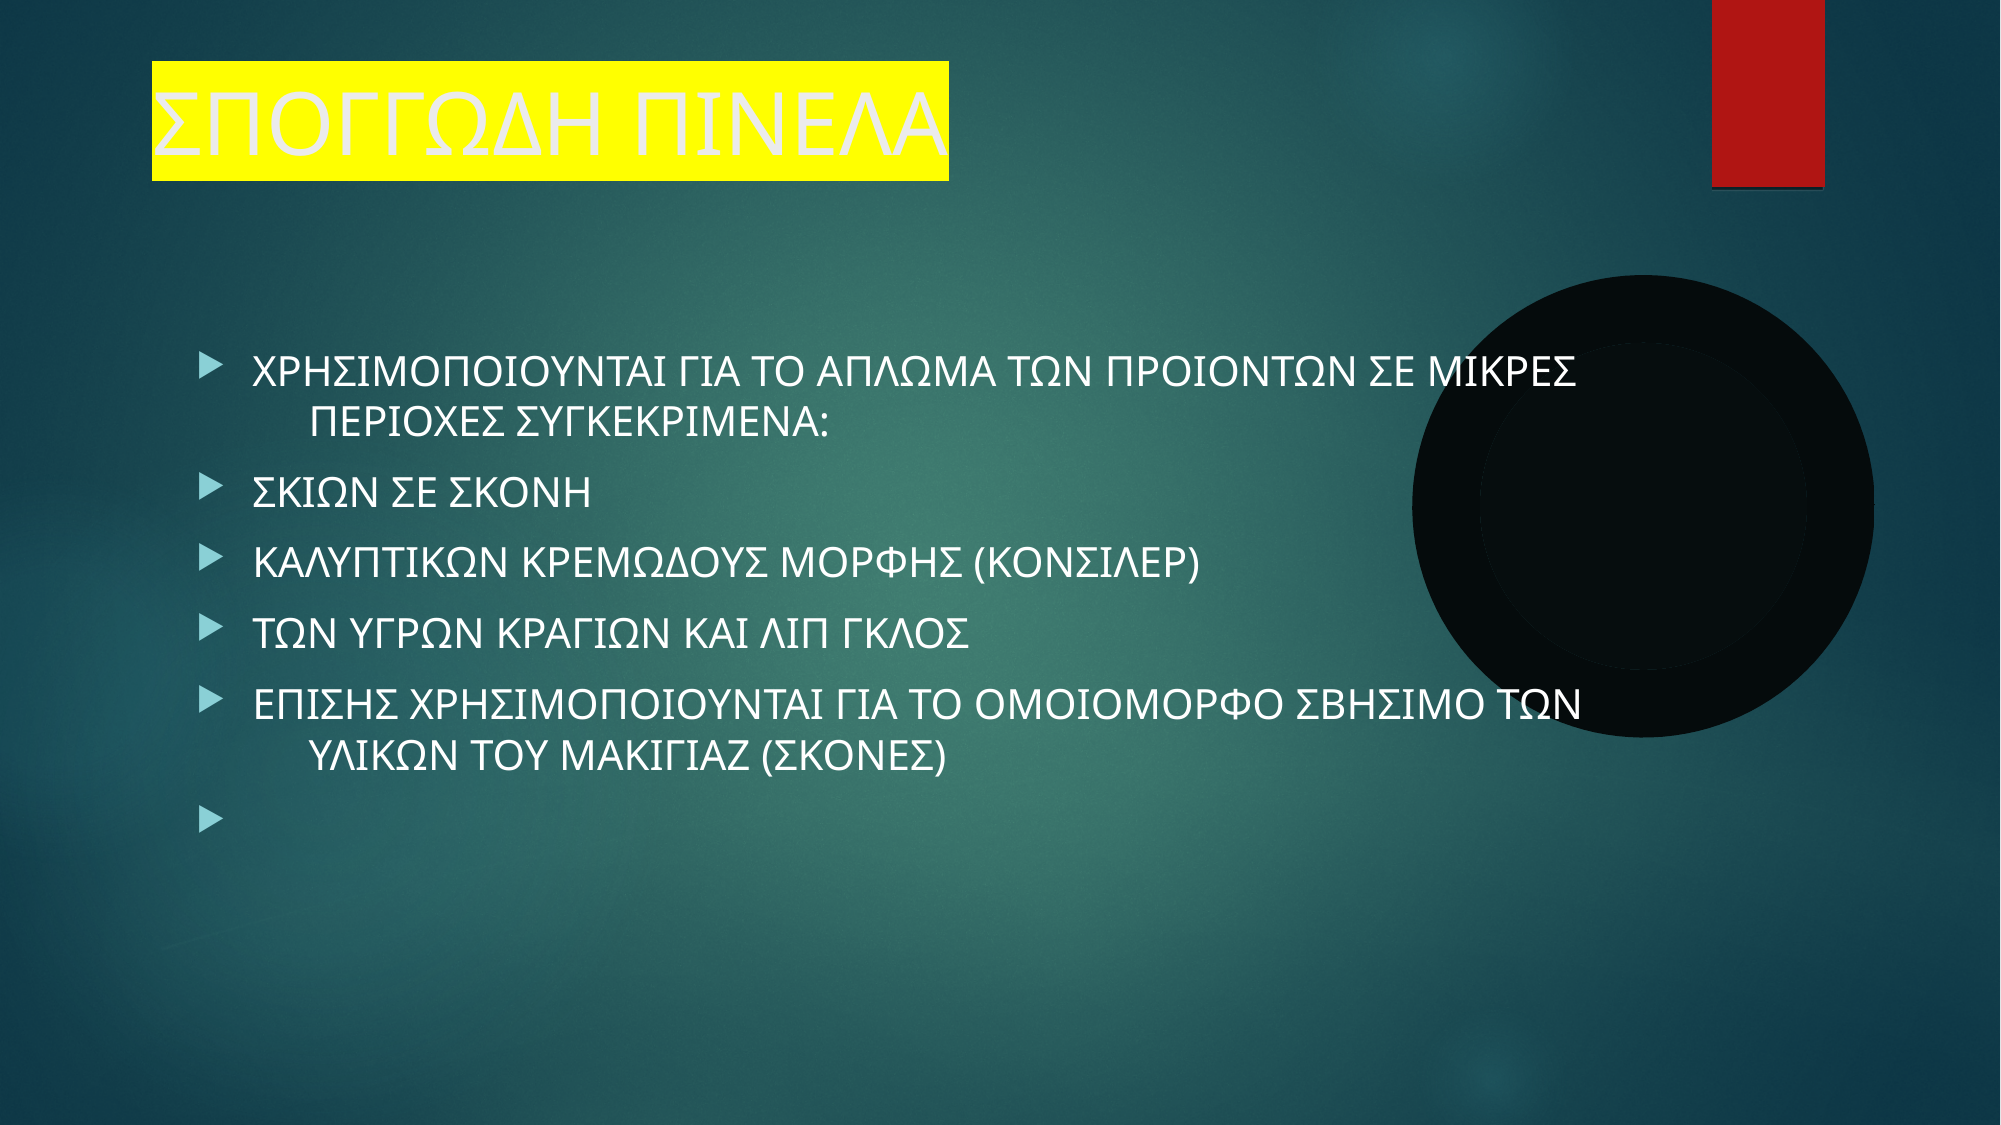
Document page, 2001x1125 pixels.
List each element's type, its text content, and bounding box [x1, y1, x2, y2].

list ΧΡΗΣΙΜΟΠΟΙΟΥΝΤΑΙ ΓΙΑ ΤΟ ΑΠΛΩΜΑ ΤΩΝ ΠΡΟΙΟΝΤΩΝ ΣΕ ΜΙΚΡΕΣ ΠΕΡΙΟΧΕΣ ΣΥΓΚΕΚΡΙΜΕΝΑ: ΣΚΙΩΝ ΣΕ ΣΚΟΝΗ ΚΑΛΥΠΤΙΚΩΝ ΚΡΕΜΩΔΟΥΣ ΜΟΡΦΗΣ (ΚΟΝΣΙΛΕΡ) ΤΩΝ ΥΓΡΩΝ ΚΡΑΓΙΩΝ ΚΑΙ ΛΙΠ ΓΚΛΟΣ ΕΠΙΣΗΣ ΧΡΗΣΙΜΟΠΟΙΟΥΝΤΑΙ ΓΙΑ ΤΟ ΟΜΟΙΟΜΟΡΦΟ ΣΒΗΣΙΜΟ ΤΩΝ ΥΛΙΚΩΝ ΤΟΥ ΜΑΚΙΓΙΑΖ (ΣΚΟΝΕΣ) [181, 336, 1649, 901]
title ΣΠΟΓΓΩΔΗ ΠΙΝΕΛΑ [137, 59, 1158, 278]
